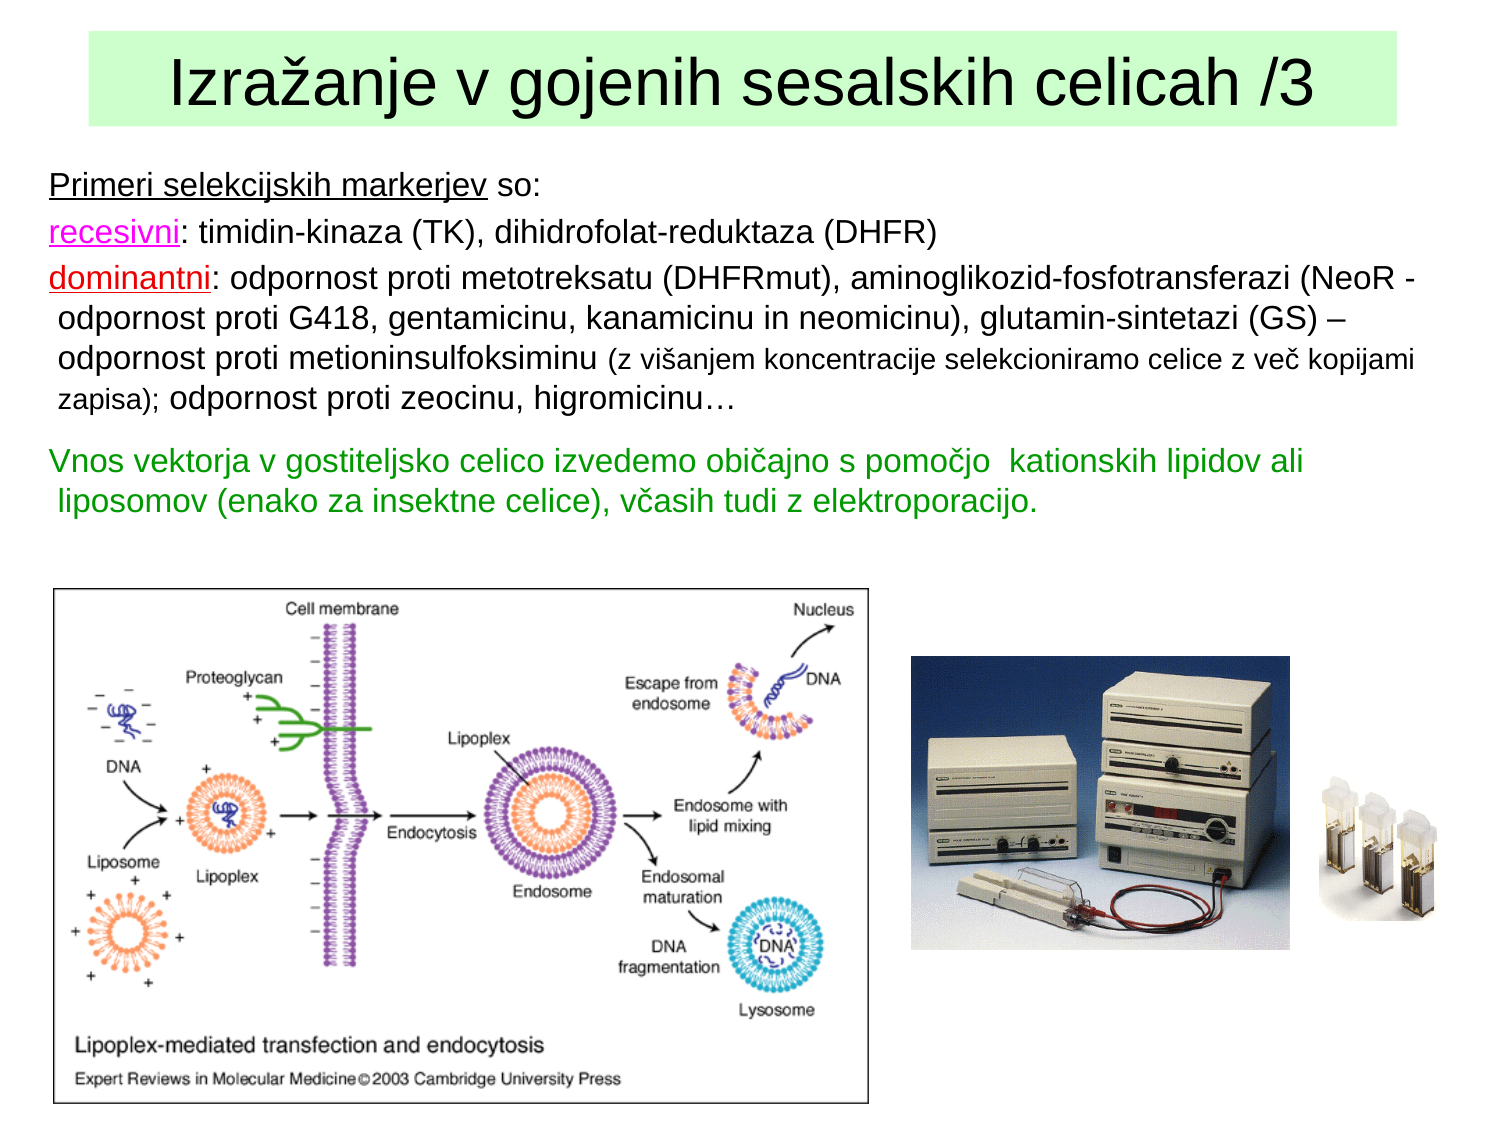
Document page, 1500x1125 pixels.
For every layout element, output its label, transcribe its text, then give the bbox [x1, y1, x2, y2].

picture [1319, 771, 1441, 921]
title Izražanje v gojenih sesalskih celicah /3 [88, 31, 1397, 127]
list Primeri selekcijskih markerjev so: recesivni: timidin-kinaza (TK), dihidrofolat-reduktaza (DHFR) dominantni: odpornost proti metotreksatu (DHFRmut), aminoglikozid-fosfotransferazi (NeoR - odpornost proti G418, gentamicinu, kanamicinu in neomicinu), glutamin-sintetazi (GS) – odpornost proti metioninsulfoksiminu (z višanjem koncentracije selekcioniramo celice z več kopijami zapisa); odpornost proti zeocinu, higromicinu… Vnos vektorja v gostiteljsko celico izvedemo običajno s pomočjo kationskih lipidov ali liposomov (enako za insektne celice), včasih tudi z elektroporacijo. [33, 155, 1450, 598]
picture [911, 656, 1290, 950]
picture [53, 588, 869, 1104]
